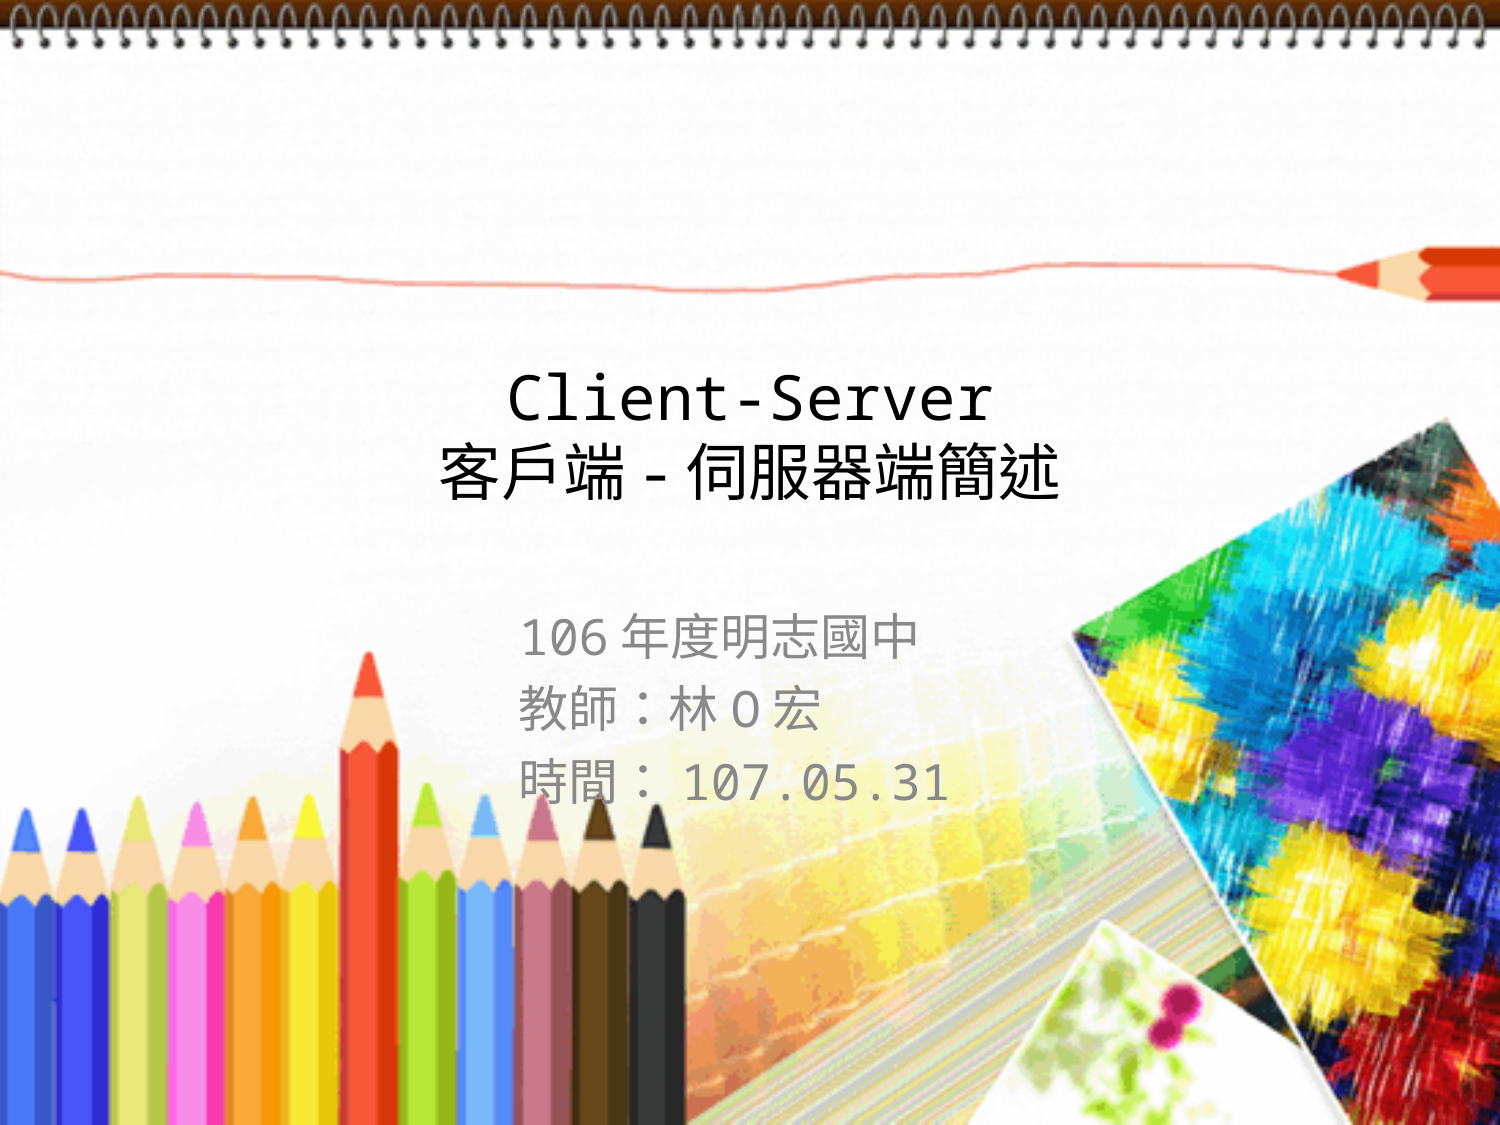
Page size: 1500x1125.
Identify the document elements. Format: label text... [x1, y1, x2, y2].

subtitle 106年度明志國中 教師：林O宏 時間：107.05.31 [503, 597, 1114, 816]
picture [0, 0, 1500, 1125]
title Client-Server 客戶端-伺服器端簡述 [112, 349, 1388, 591]
